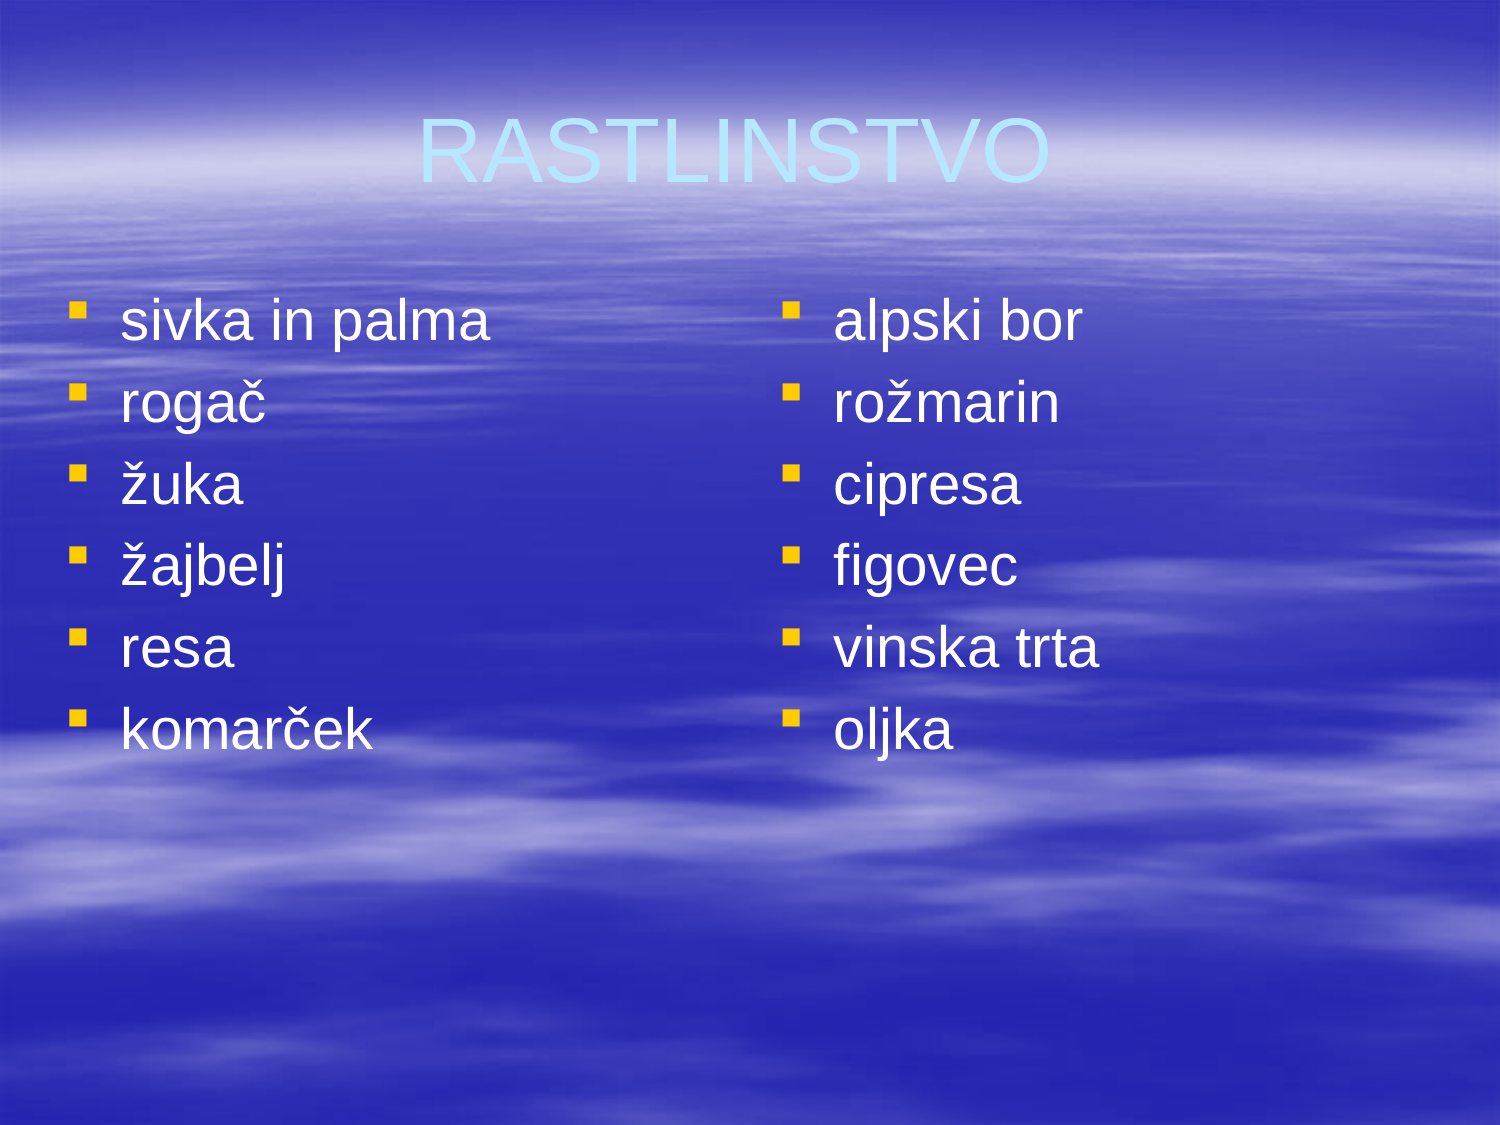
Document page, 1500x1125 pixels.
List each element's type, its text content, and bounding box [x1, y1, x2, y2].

picture [0, 0, 1500, 1125]
list alpski bor rožmarin cipresa figovec vinska trta oljka [762, 275, 1451, 1001]
list sivka in palma rogač žuka žajbelj resa komarček [49, 275, 738, 1001]
title RASTLINSTVO [49, 37, 1446, 255]
